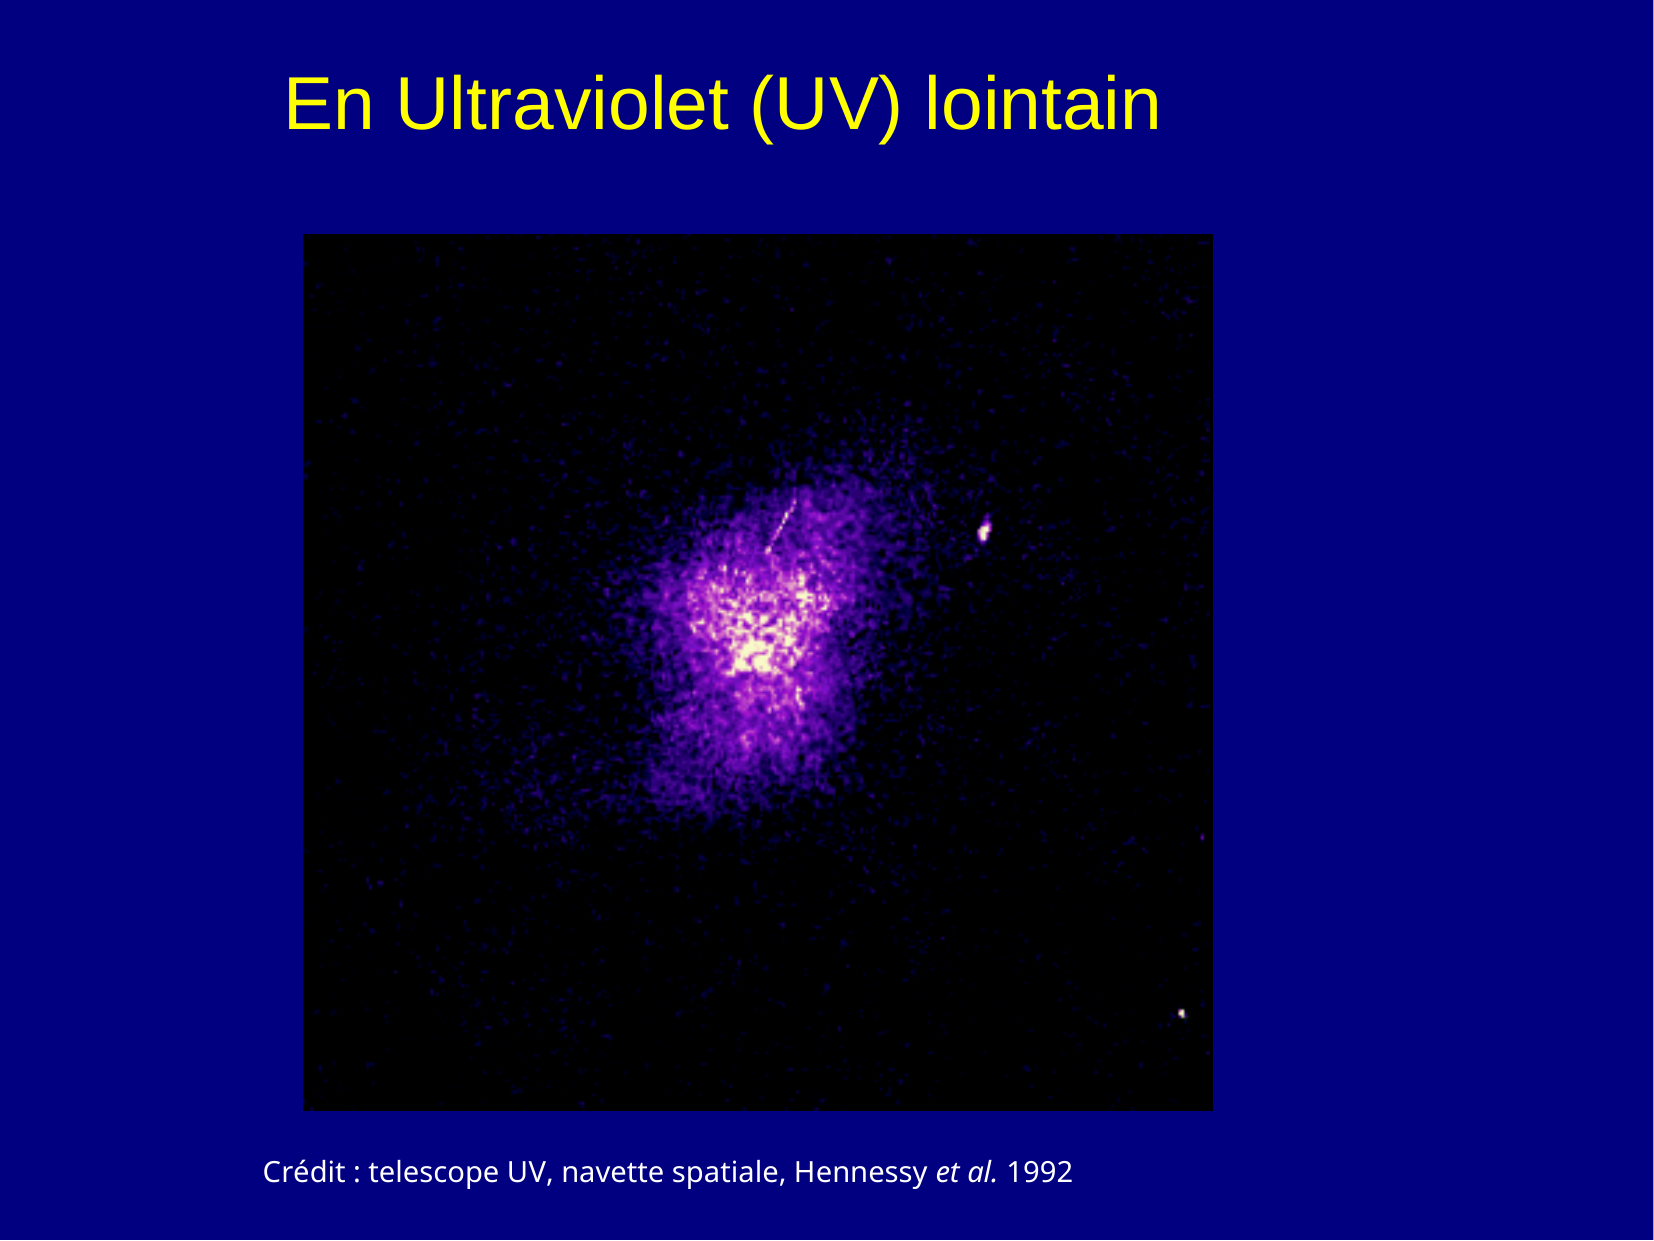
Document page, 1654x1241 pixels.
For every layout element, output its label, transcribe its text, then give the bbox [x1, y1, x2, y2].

title En Ultraviolet (UV) lointain [82, 0, 1365, 207]
text_box Crédit : telescope UV, navette spatiale, Hennessy et al. 1992 [247, 1143, 1460, 1205]
picture [303, 234, 1213, 1111]
